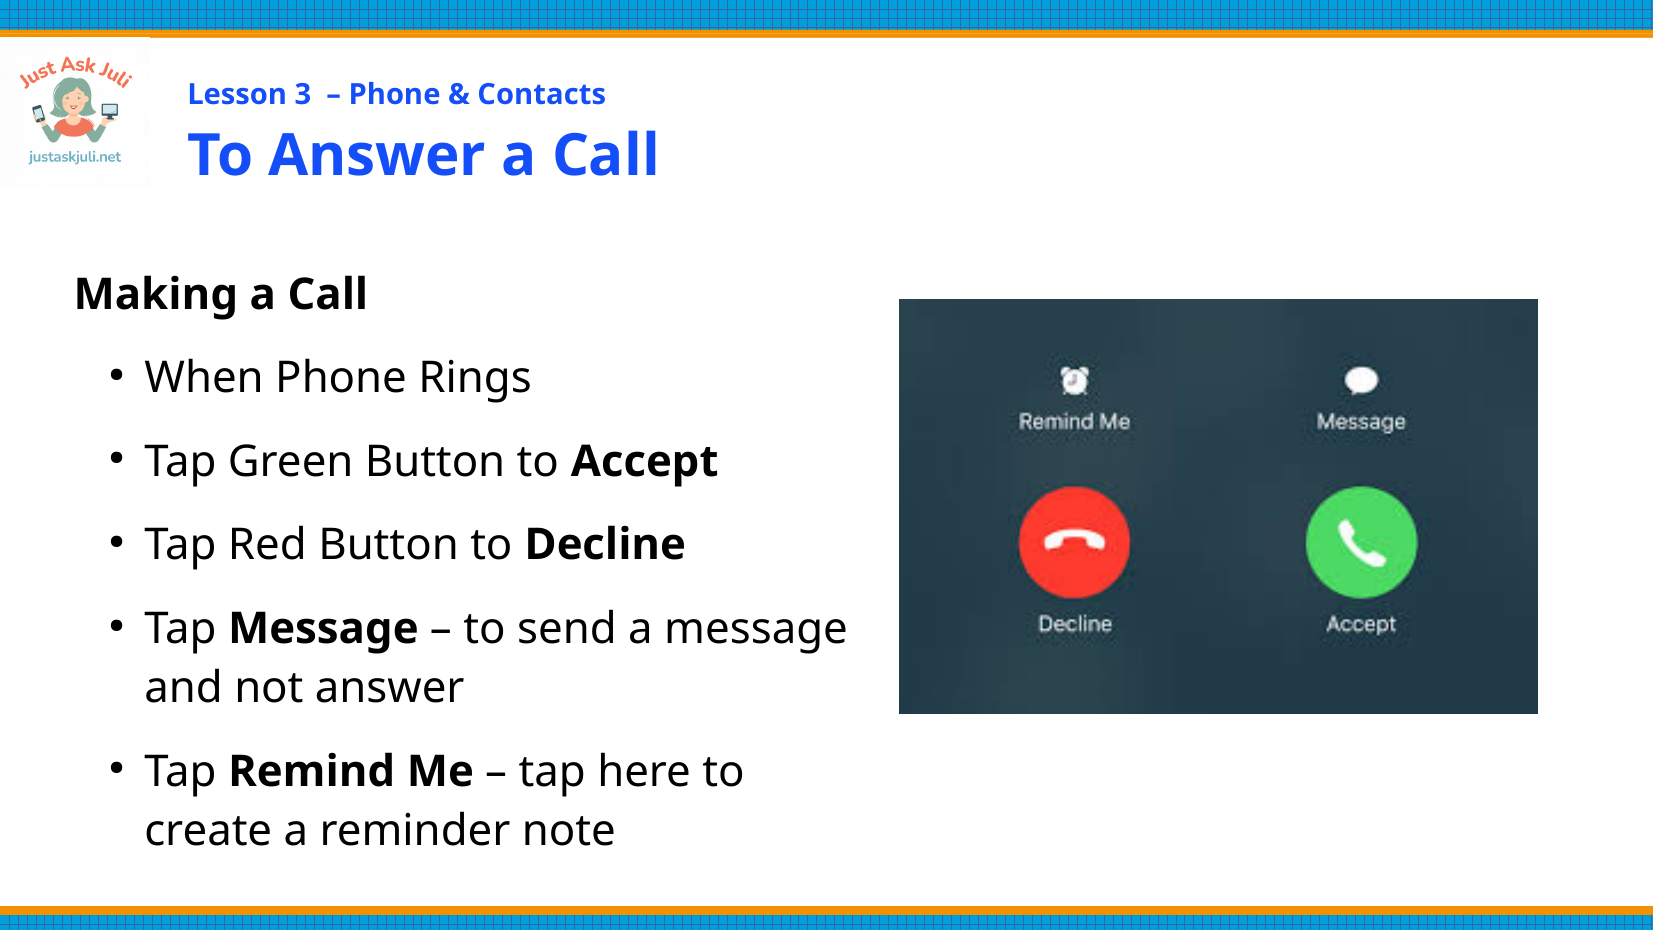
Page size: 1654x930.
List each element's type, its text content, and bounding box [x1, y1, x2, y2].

text_box Lesson 3 – Phone & Contacts To Answer a Call [187, 67, 780, 199]
picture [899, 299, 1538, 714]
text_box Making a Call When Phone Rings Tap Green Button to Accept Tap Red Button to Decline Tap Message – to send a message and not answer Tap Remind Me – tap here to create a reminder note [73, 262, 863, 859]
picture [0, 37, 150, 188]
